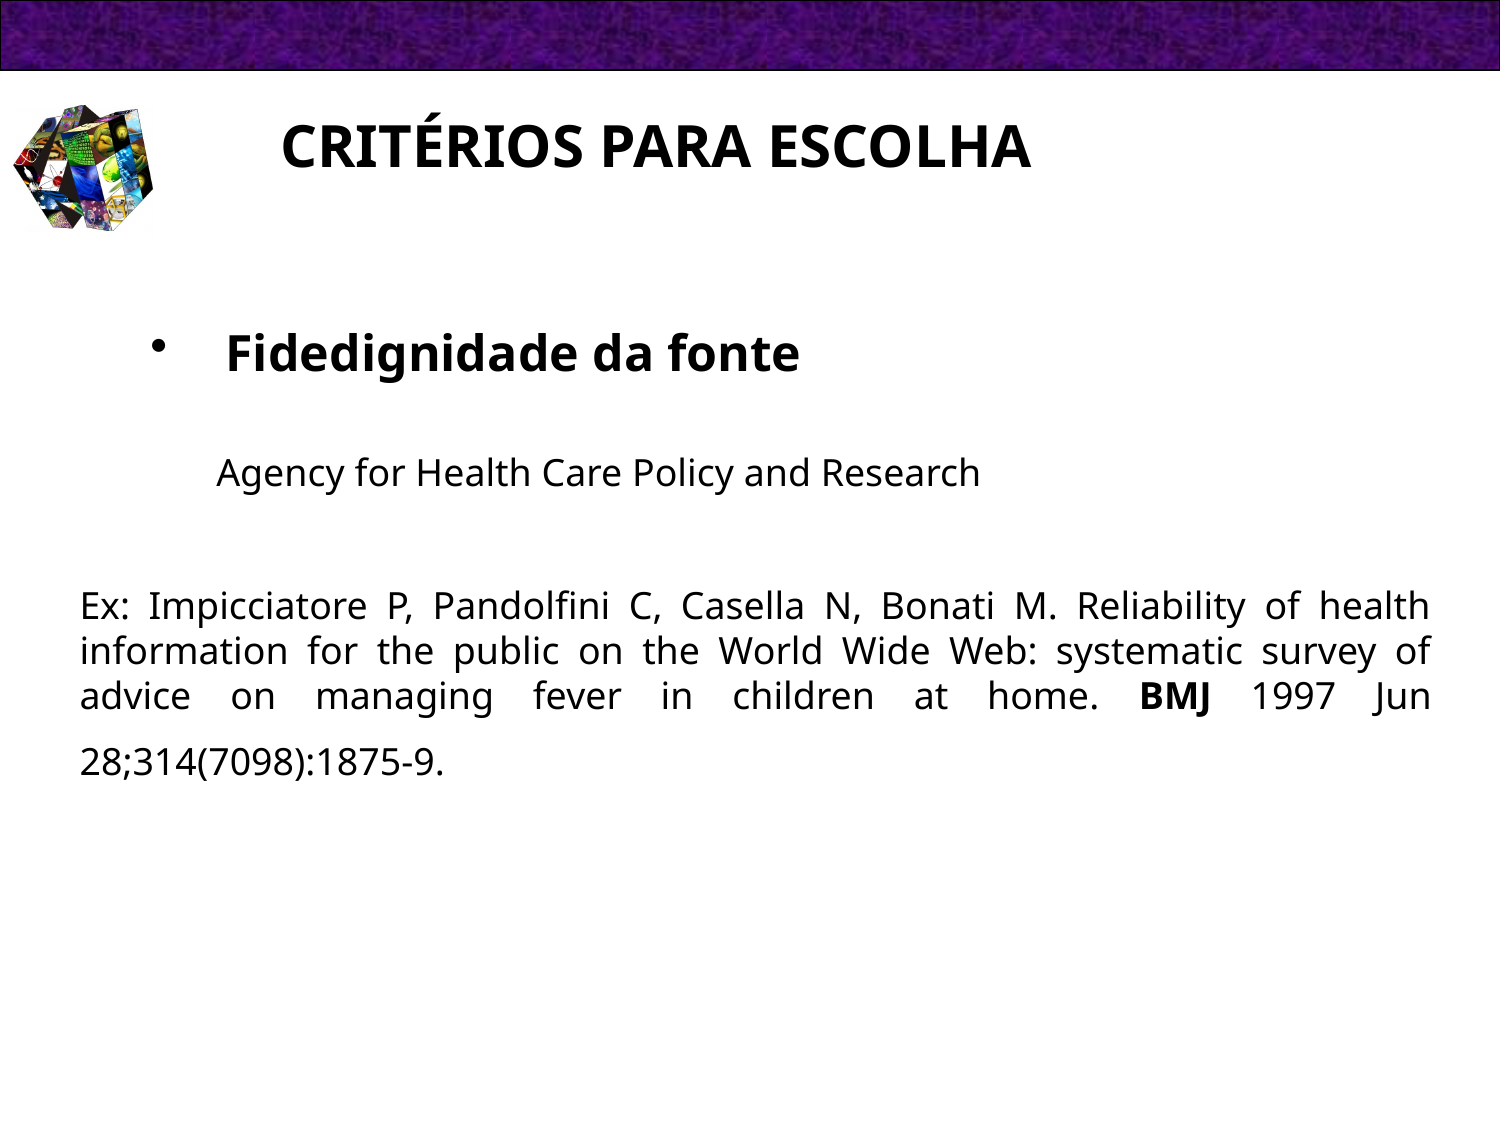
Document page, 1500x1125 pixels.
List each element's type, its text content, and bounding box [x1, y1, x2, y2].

text_box CRITÉRIOS PARA ESCOLHA [265, 101, 1223, 187]
text_box Ex: Impicciatore P, Pandolfini C, Casella N, Bonati M. Reliability of health information for the public on the World Wide Web: systematic survey of advice on managing fever in children at home. BMJ 1997 Jun 28;314(7098):1875-9. [64, 574, 1447, 795]
picture [1, 1, 1499, 69]
text_box Fidedignidade da fonte [135, 314, 1270, 390]
text_box Agency for Health Care Policy and Research [201, 420, 1012, 506]
